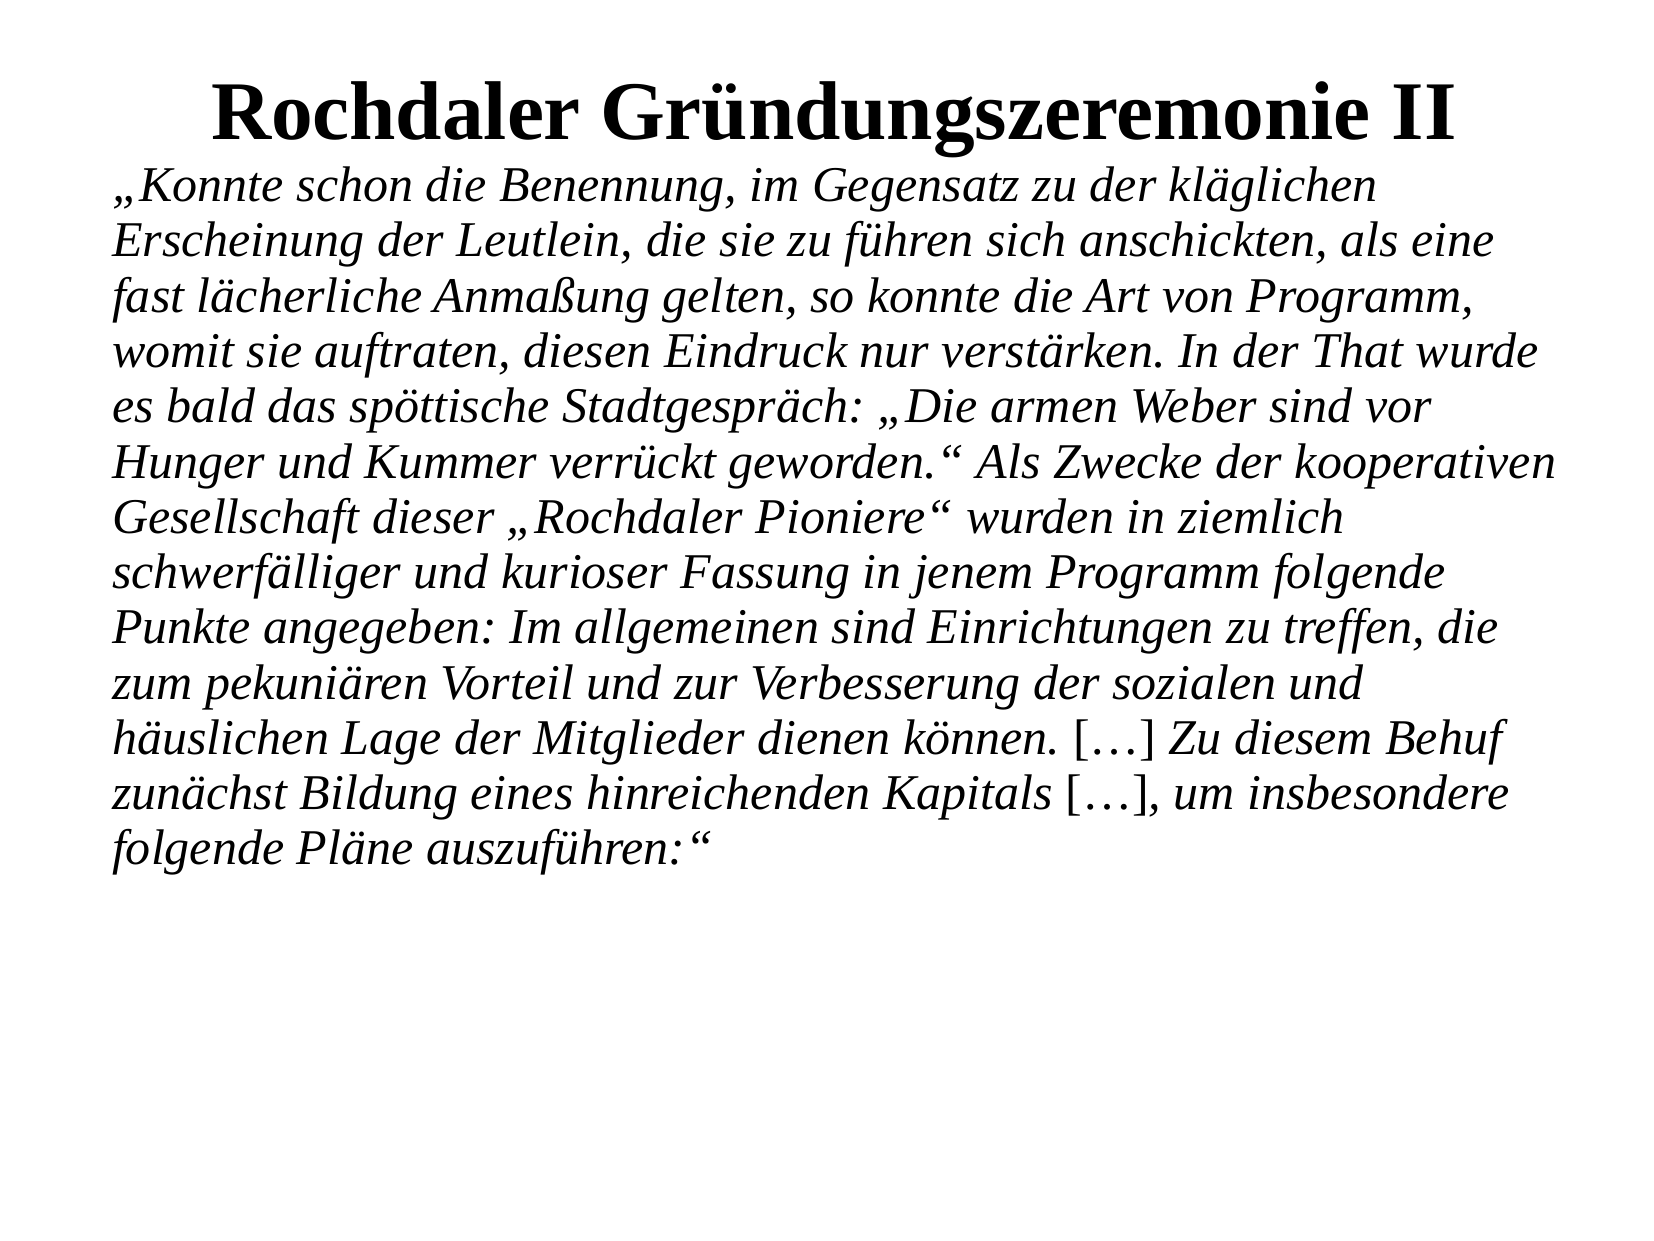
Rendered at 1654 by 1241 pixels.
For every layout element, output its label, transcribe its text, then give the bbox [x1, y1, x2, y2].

text_box Rochdaler Gründungszeremonie II „Konnte schon die Benennung, im Gegensatz zu der kläglichen Erscheinung der Leutlein, die sie zu führen sich anschickten, als eine fast lächerliche Anmaßung gelten, so konnte die Art von Programm, womit sie auftraten, diesen Eindruck nur verstärken. In der That wurde es bald das spöttische Stadtgespräch: „Die armen Weber sind vor Hunger und Kummer verrückt geworden.“ Als Zwecke der kooperativen Gesellschaft dieser „Rochdaler Pioniere“ wurden in ziemlich schwerfälliger und kurioser Fassung in jenem Programm folgende Punkte angegeben: Im allgemeinen sind Einrichtungen zu treffen, die zum pekuniären Vorteil und zur Verbesserung der sozialen und häuslichen Lage der Mitglieder dienen können. […] Zu diesem Behuf zunächst Bildung eines hinreichenden Kapitals […], um insbesondere folgende Pläne auszuführen:“ [97, 57, 1587, 890]
